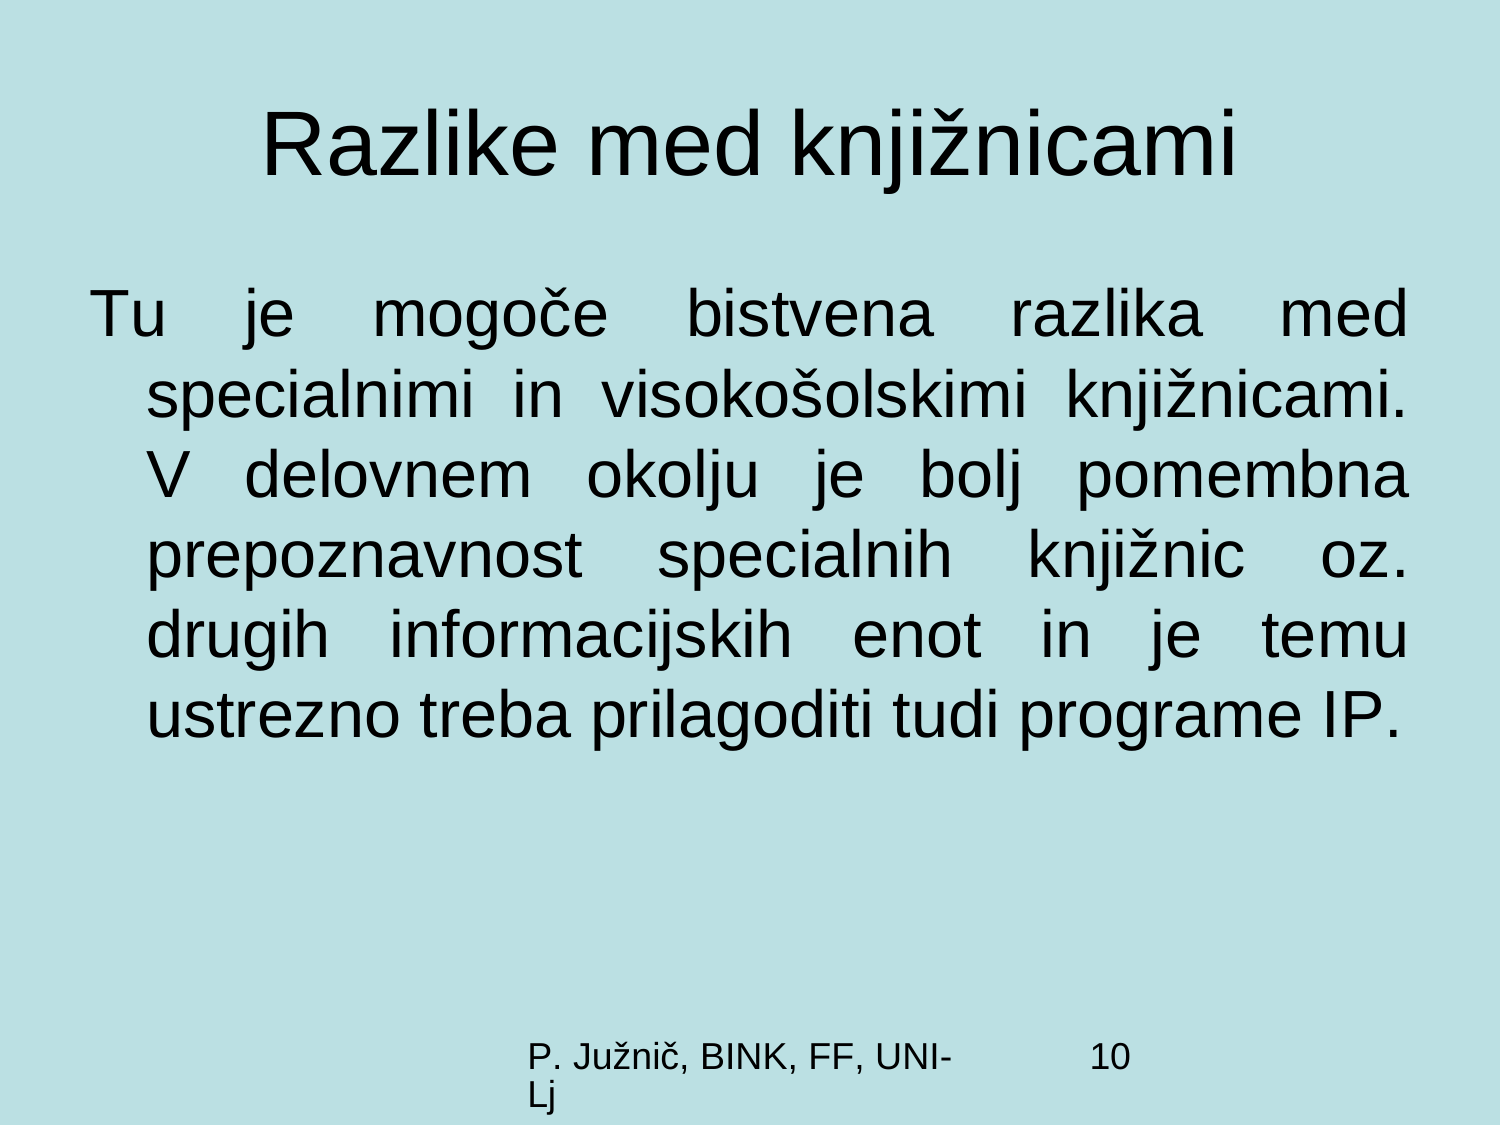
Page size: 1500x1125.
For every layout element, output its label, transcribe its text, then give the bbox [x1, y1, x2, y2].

list Tu je mogoče bistvena razlika med specialnimi in visokošolskimi knjižnicami. V delovnem okolju je bolj pomembna prepoznavnost specialnih knjižnic oz. drugih informacijskih enot in je temu ustrezno treba prilagoditi tudi programe IP. [75, 262, 1426, 1006]
title Razlike med knjižnicami [75, 45, 1426, 233]
